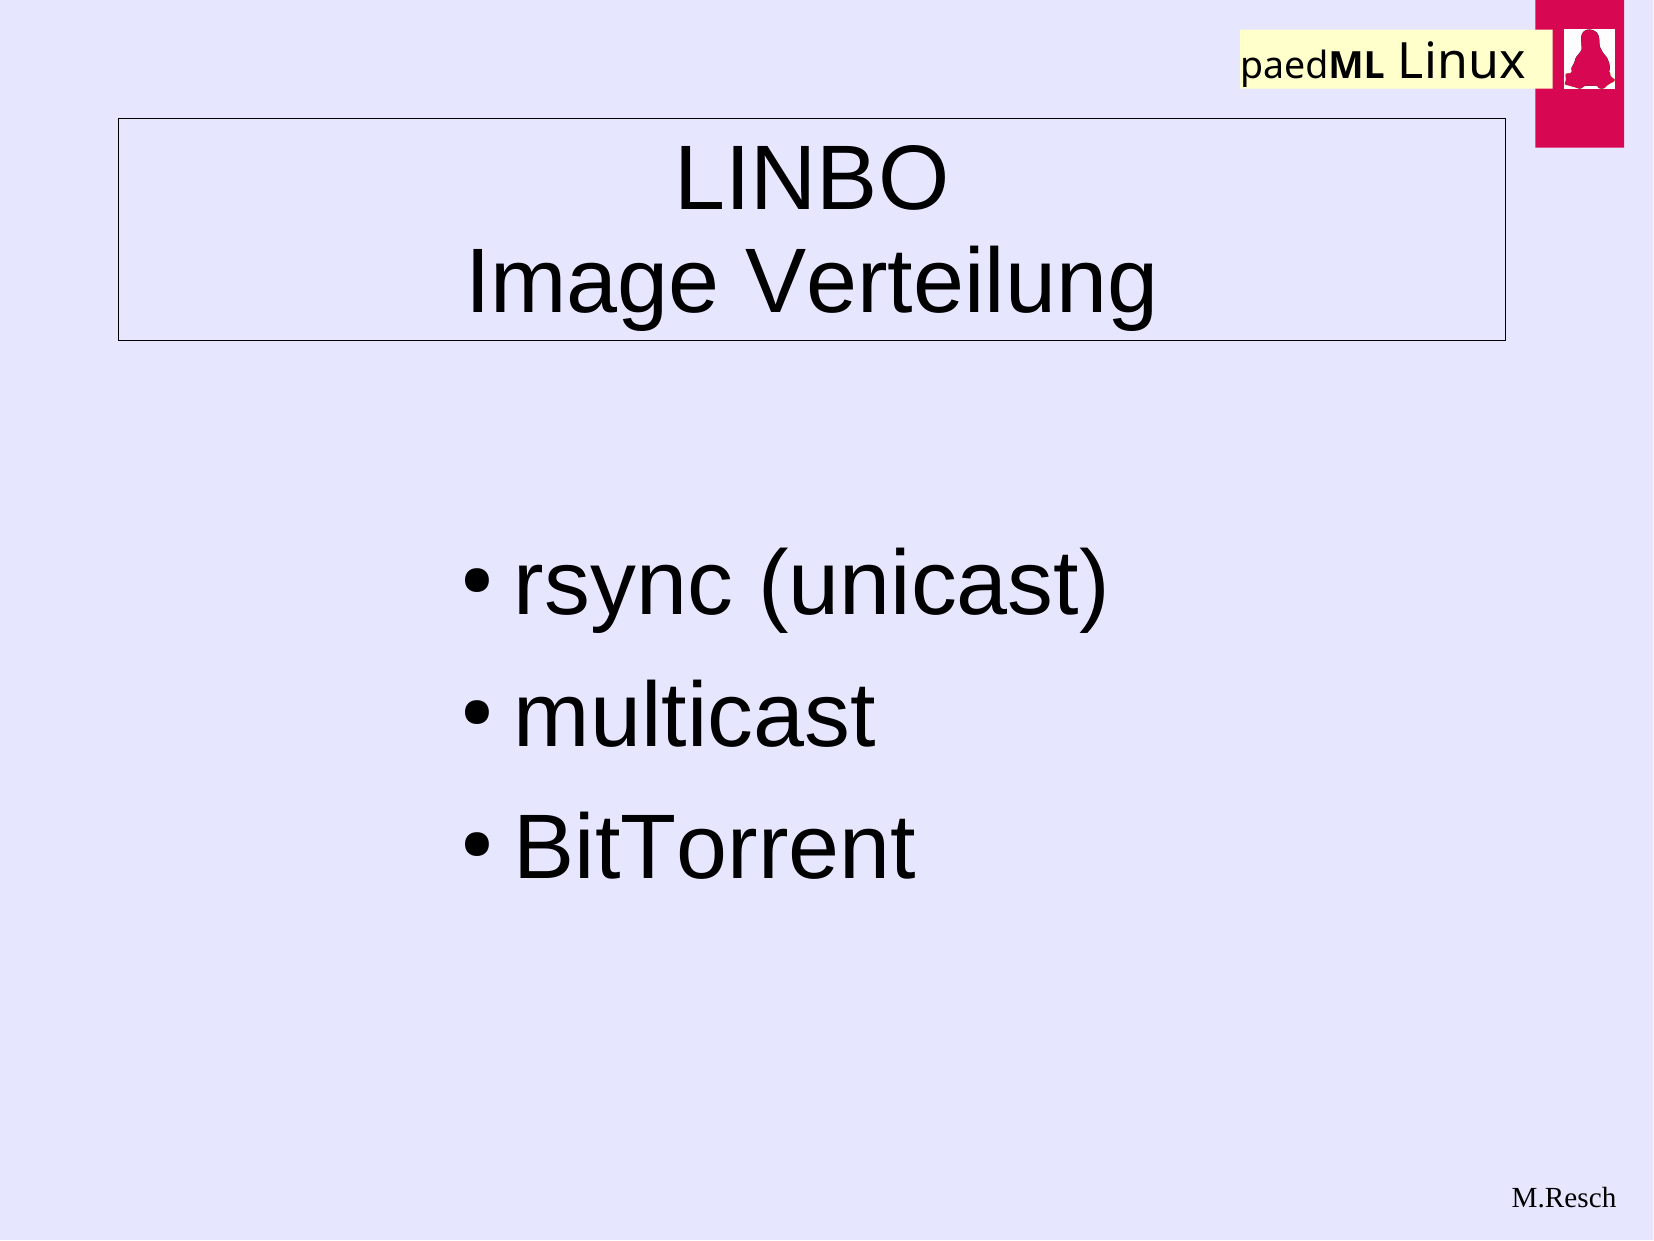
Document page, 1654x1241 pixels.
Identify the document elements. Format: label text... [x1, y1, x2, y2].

list rsync (unicast) multicast BitTorrent [442, 531, 1506, 1005]
title LINBO Image Verteilung [118, 118, 1506, 341]
